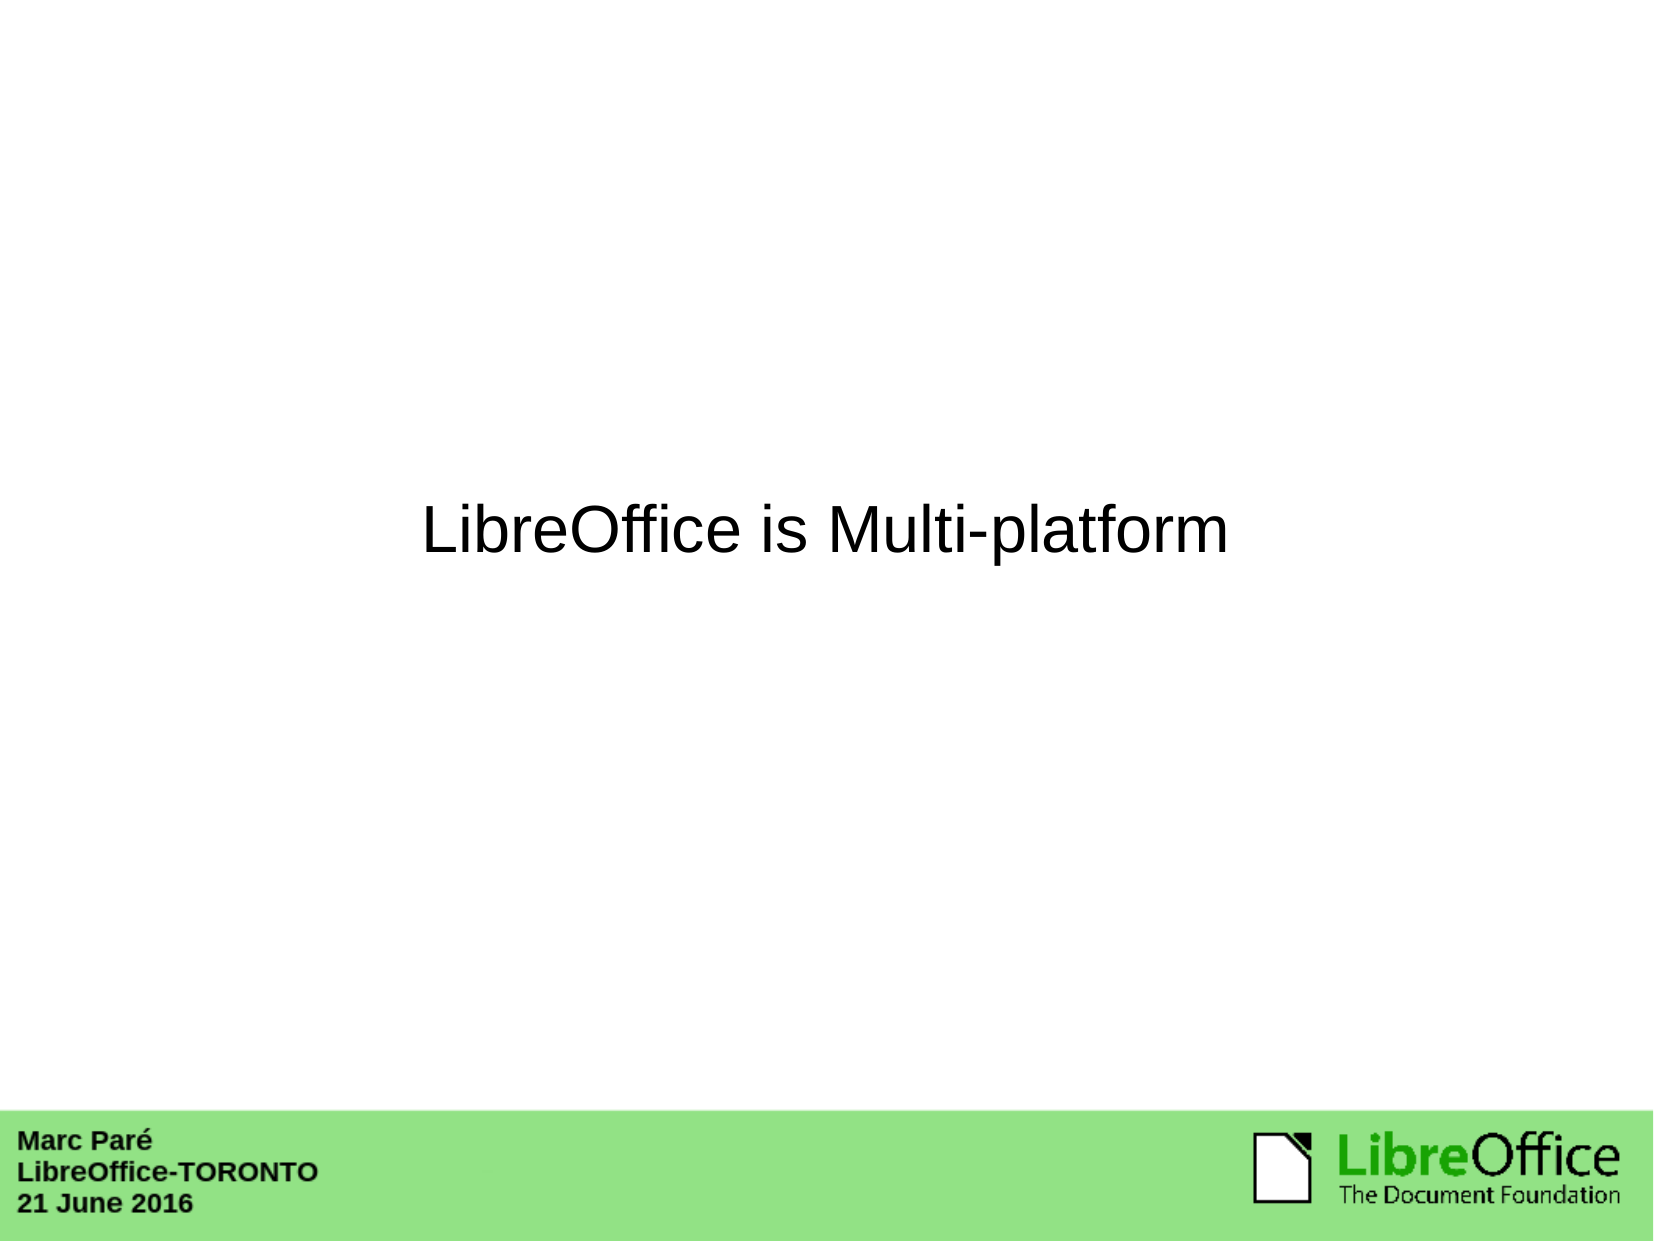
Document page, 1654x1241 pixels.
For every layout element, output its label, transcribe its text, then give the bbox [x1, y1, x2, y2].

subtitle LibreOffice is Multi-platform [82, 49, 1571, 1010]
picture [0, 0, 1654, 1241]
